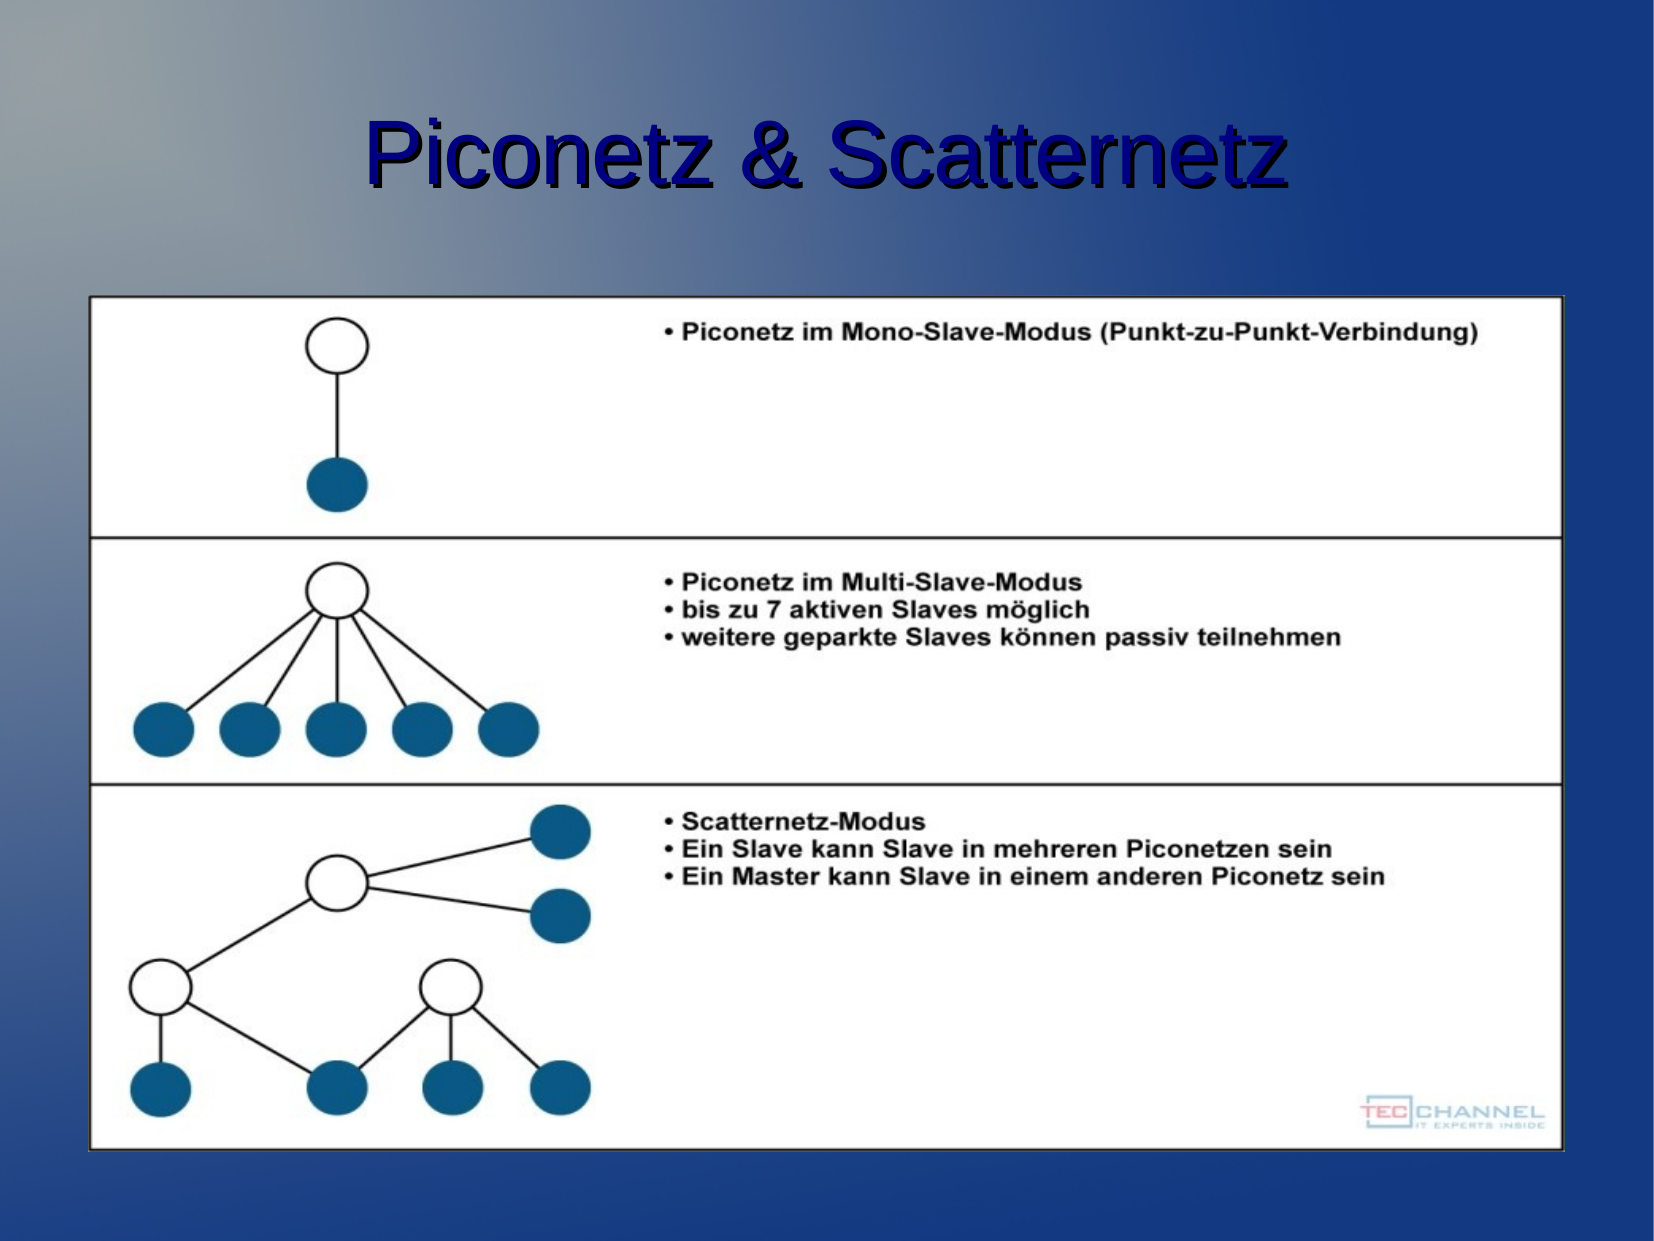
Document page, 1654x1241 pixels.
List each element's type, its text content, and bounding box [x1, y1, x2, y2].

picture [0, 0, 1654, 1241]
title Piconetz & Scatternetz [82, 56, 1571, 250]
